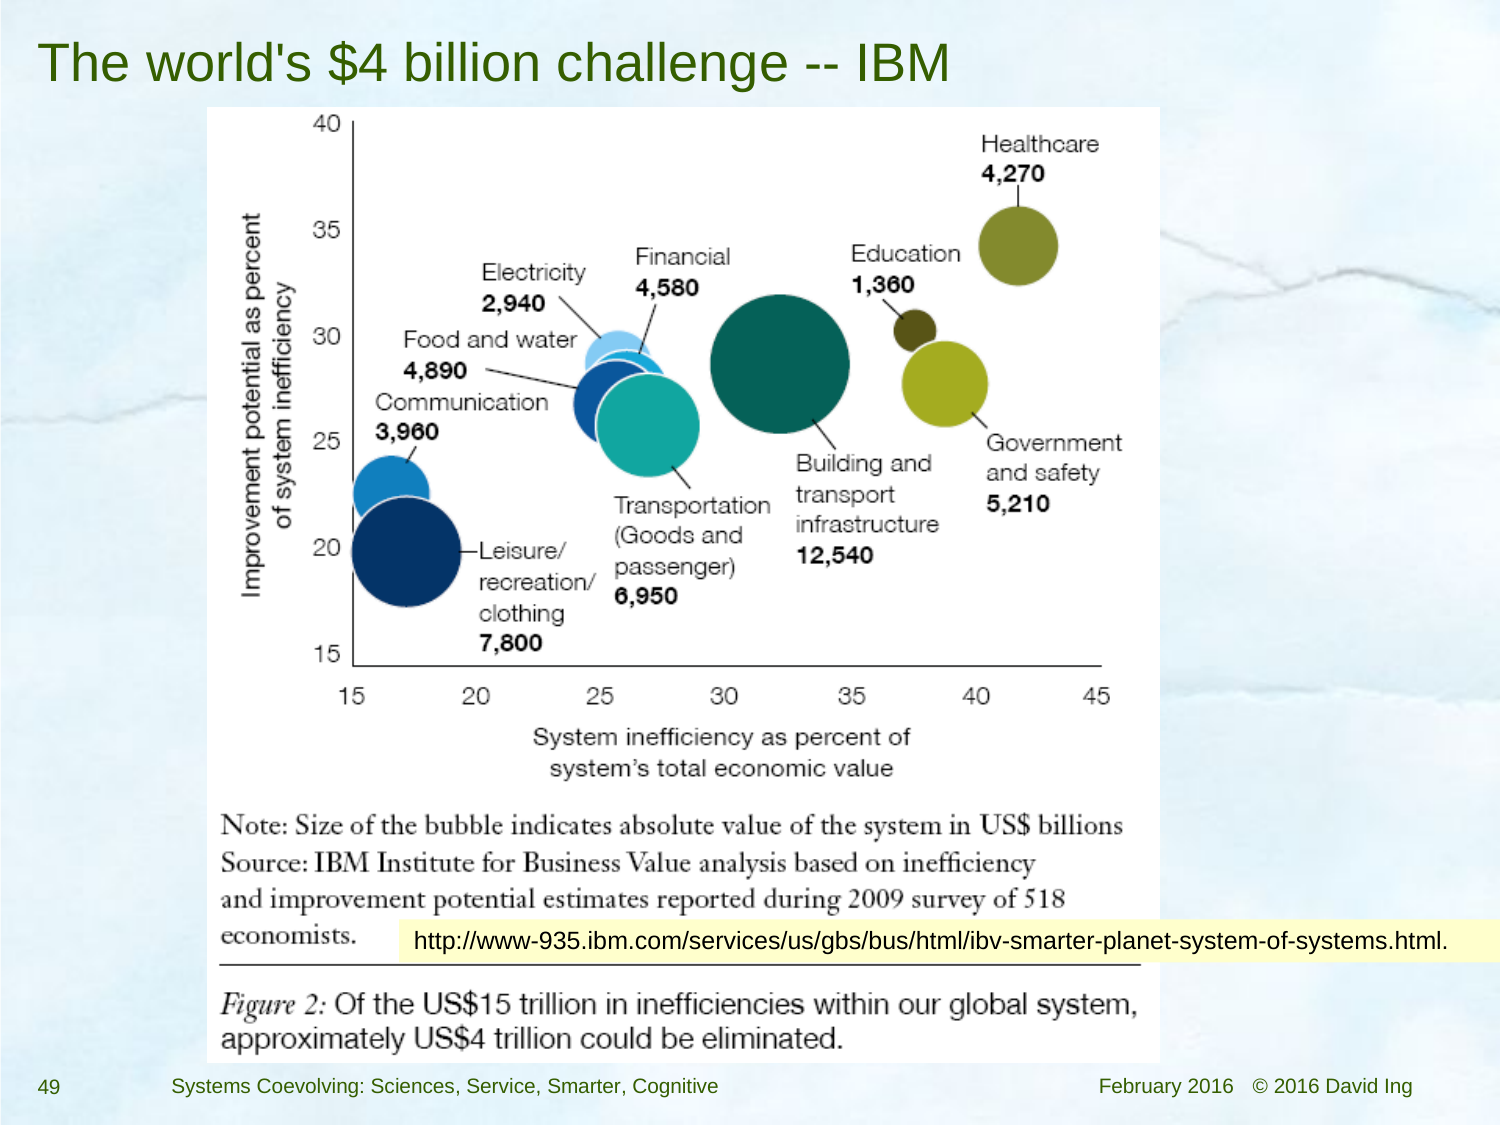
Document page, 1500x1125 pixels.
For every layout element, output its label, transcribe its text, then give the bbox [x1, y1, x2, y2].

text_box http://www-935.ibm.com/services/us/gbs/bus/html/ibv-smarter-planet-system-of-systems.html. [399, 919, 1500, 963]
title The world's $4 billion challenge -- IBM [37, 37, 1463, 152]
picture [0, 0, 1500, 1125]
